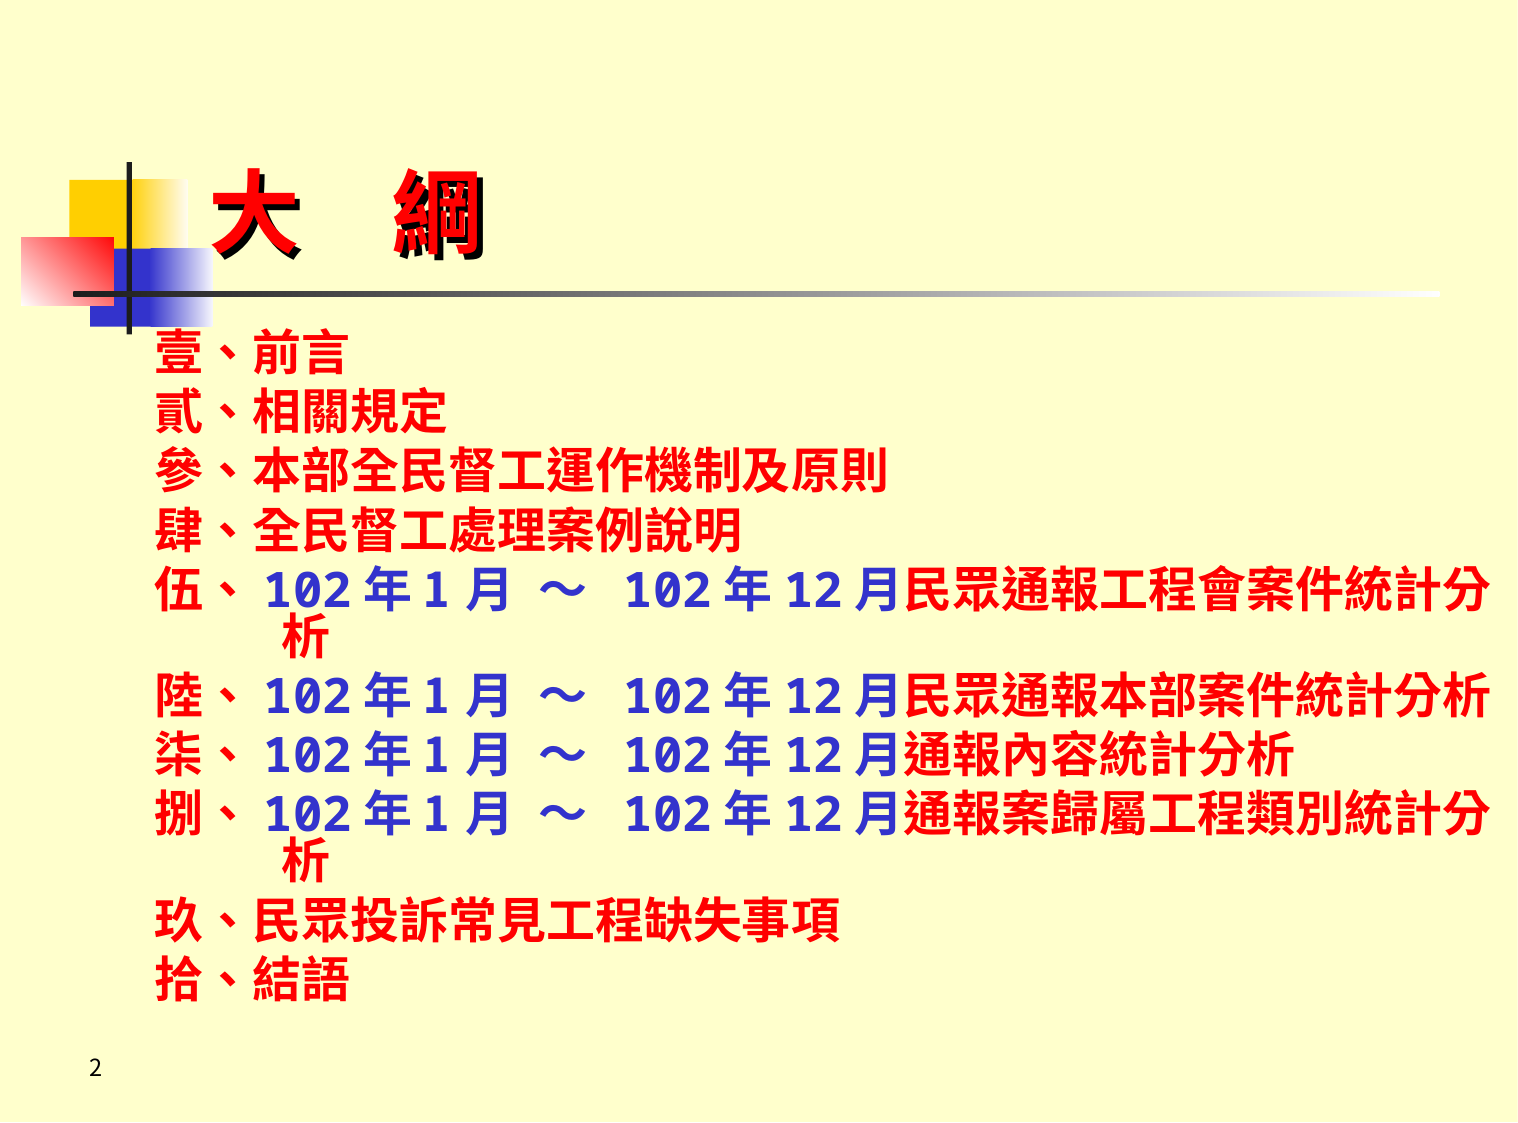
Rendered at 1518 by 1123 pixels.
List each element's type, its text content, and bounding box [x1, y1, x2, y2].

text_box <編號> [0, 1044, 120, 1096]
list 壹、前言 貳、相關規定 參、本部全民督工運作機制及原則 肆、全民督工處理案例說明 伍、102年1月 ～ 102年12月民眾通報工程會案件統計分析 陸、102年1月 ～ 102年12月民眾通報本部案件統計分析 柒、102年1月 ～ 102年12月通報內容統計分析 捌、102年1月 ～ 102年12月通報案歸屬工程類別統計分析 玖、民眾投訴常見工程缺失事項 拾、結語 [137, 324, 1518, 1051]
title 大 綱 [191, 135, 1486, 274]
